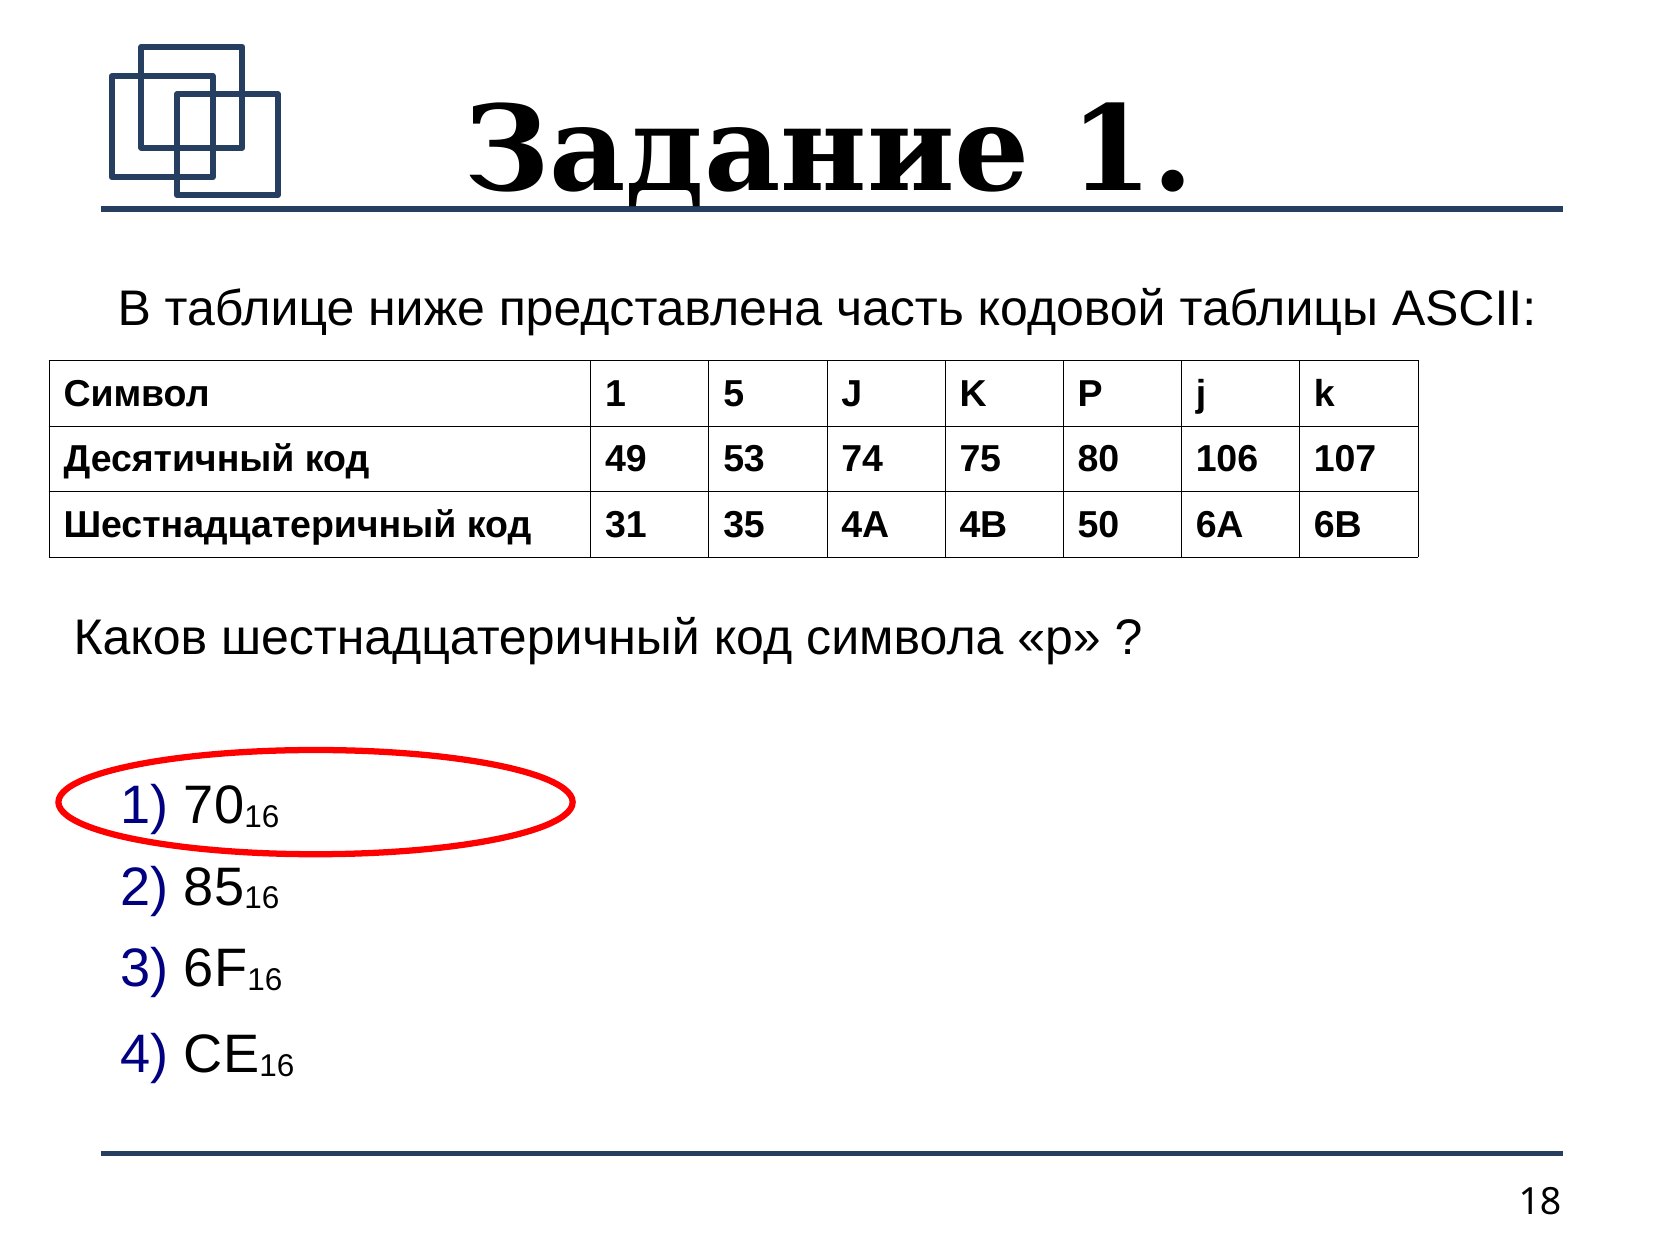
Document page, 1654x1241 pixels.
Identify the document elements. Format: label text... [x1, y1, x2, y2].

title Задание 1. [82, 64, 1571, 268]
table_header k [1300, 361, 1418, 426]
table_header 1 [591, 361, 708, 426]
table_cell 74 [828, 427, 945, 491]
table_header P [1064, 361, 1181, 426]
text_box В таблице ниже представлена часть кодовой таблицы ASCII: Каков шестнадцатеричный код символа «p» ? 7016 8516 6F16 CE16 [58, 268, 1609, 1194]
table_header K [946, 361, 1063, 426]
table_cell 31 [591, 492, 708, 557]
table_cell 4B [946, 492, 1063, 557]
table_cell Шестнадцатеричный код [50, 492, 590, 557]
table_cell 35 [709, 492, 827, 557]
table_header j [1182, 361, 1299, 426]
table_header 5 [709, 361, 827, 426]
table_cell 49 [591, 427, 708, 491]
table_cell Десятичный код [50, 427, 590, 491]
table_cell 107 [1300, 427, 1418, 491]
table_cell 53 [709, 427, 827, 491]
text_box В таблице ниже представлена часть кодовой таблицы ASCII: Каков шестнадцатеричный код символа «p» ? 7016 8516 6F16 CE16 [62, 754, 569, 851]
table_header J [828, 361, 945, 426]
table_cell 6B [1300, 492, 1418, 557]
table_cell 75 [946, 427, 1063, 491]
table_cell 106 [1182, 427, 1299, 491]
table_cell 50 [1064, 492, 1181, 557]
table_cell 6A [1182, 492, 1299, 557]
table_cell 4A [828, 492, 945, 557]
table_header Символ [50, 361, 590, 426]
table_cell 80 [1064, 427, 1181, 491]
